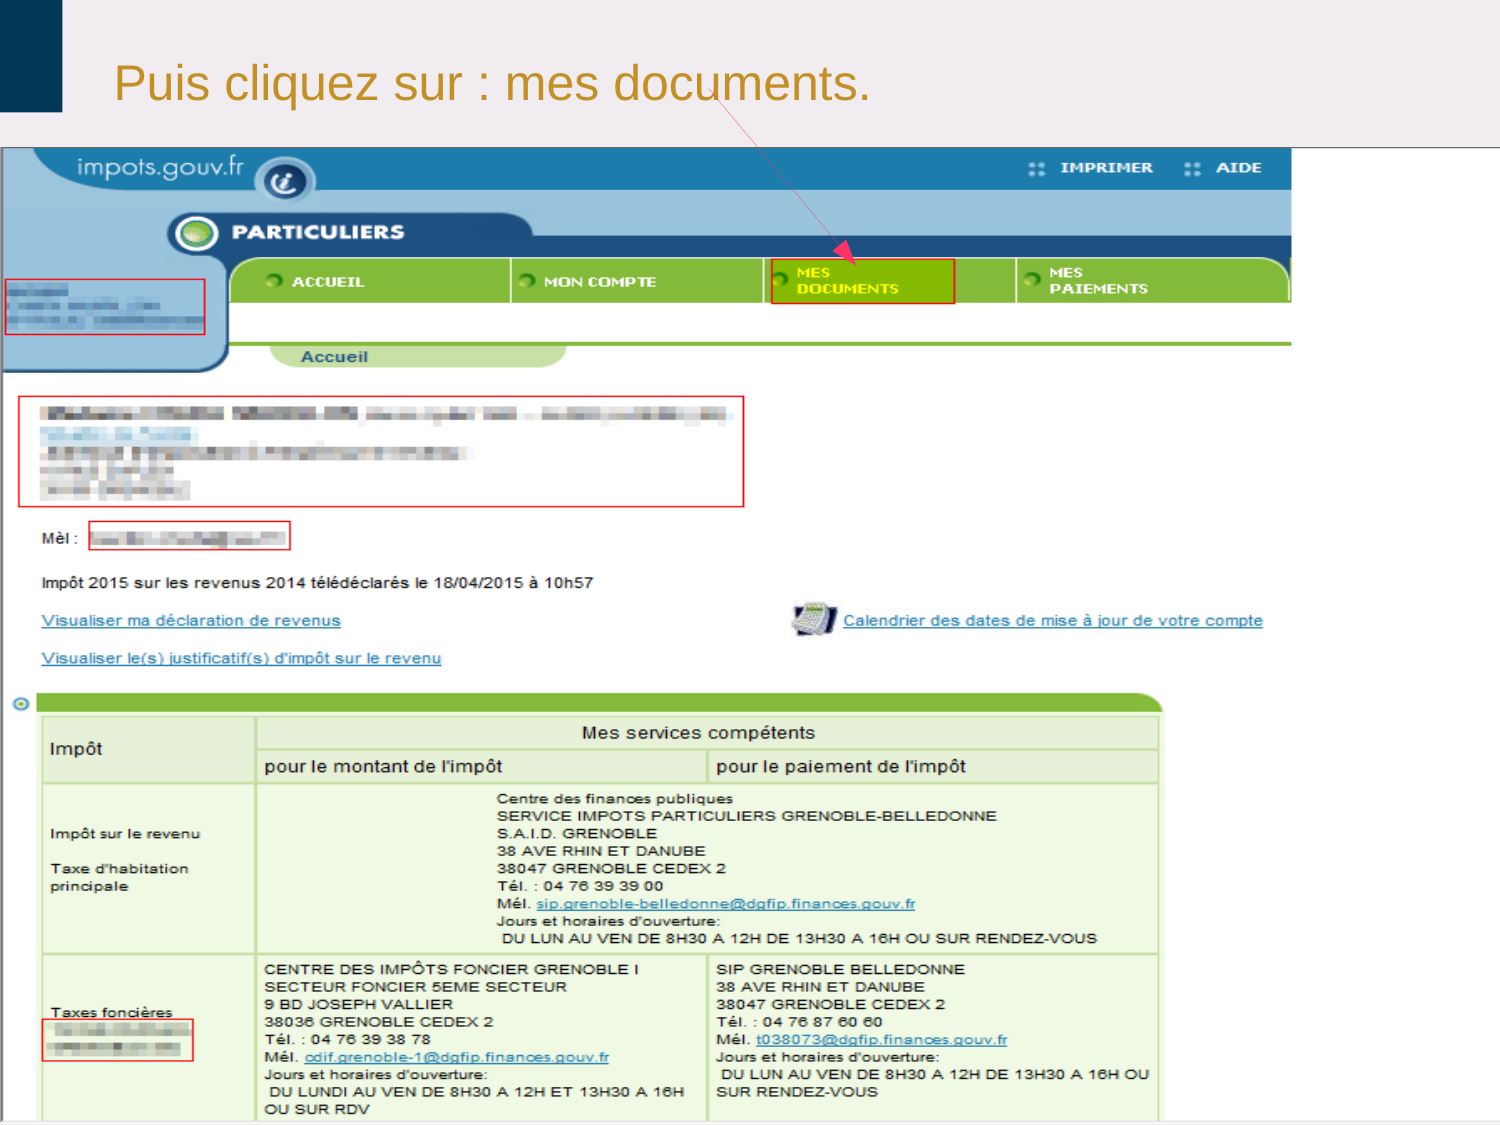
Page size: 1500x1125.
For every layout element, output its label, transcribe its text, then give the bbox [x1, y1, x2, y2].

title Puis cliquez sur : mes documents. [113, 29, 1270, 140]
picture [0, 147, 1500, 1125]
